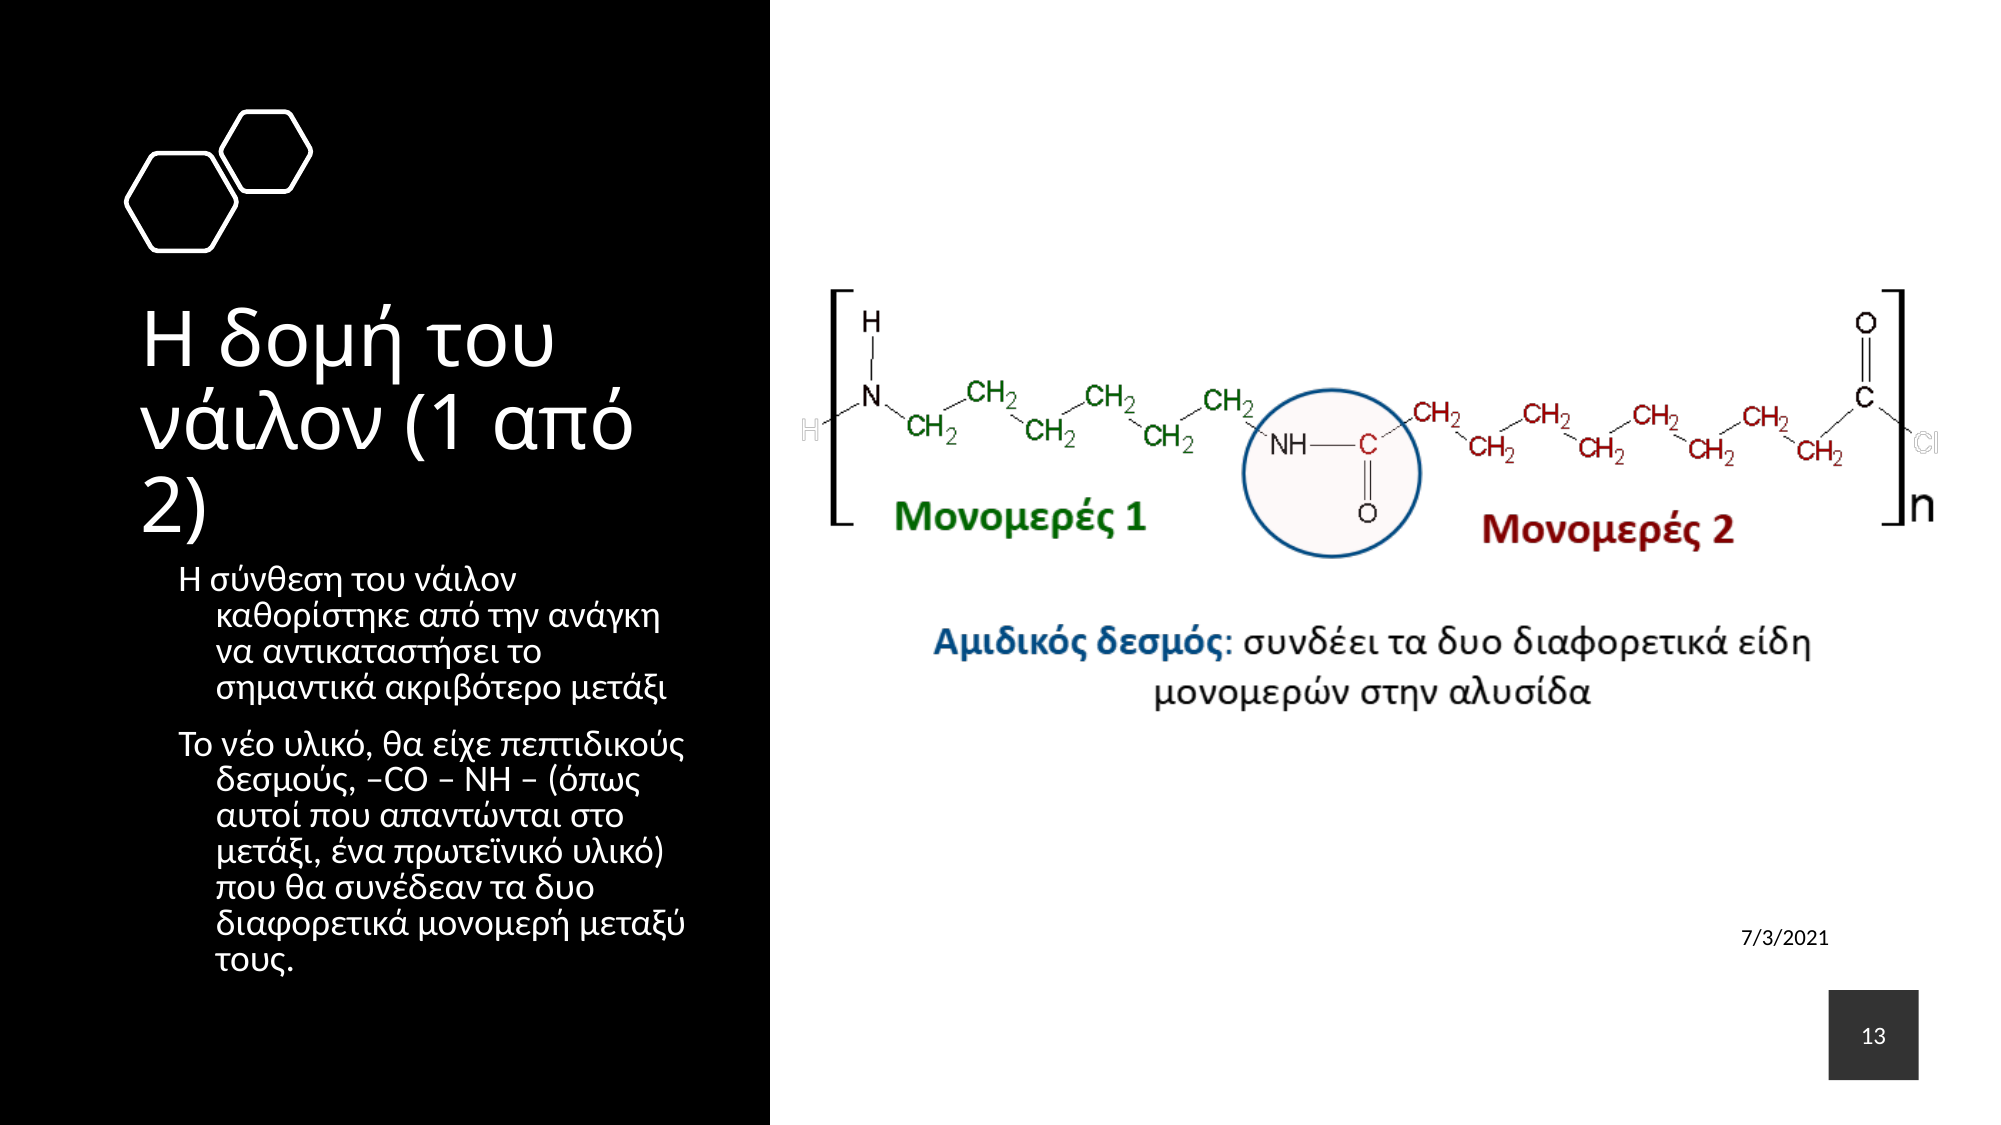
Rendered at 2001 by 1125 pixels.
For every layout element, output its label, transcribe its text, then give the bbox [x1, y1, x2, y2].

text_box 7/3/2021 [1726, 906, 1929, 966]
picture [801, 288, 1969, 747]
list Η σύνθεση του νάιλον καθορίστηκε από την ανάγκη να αντικαταστήσει το σημαντικά ακριβότερο μετάξι Το νέο υλικό, θα είχε πεπτιδικούς δεσμούς, –CO – NH – (όπως αυτοί που απαντώνται στο μετάξι, ένα πρωτεϊνικό υλικό) που θα συνέδεαν τα δυο διαφορετικά μονομερή μεταξύ τους. [125, 554, 714, 1014]
title Η δομή του νάιλον (1 από 2) [125, 292, 714, 533]
text_box [0, 0, 2000, 1125]
